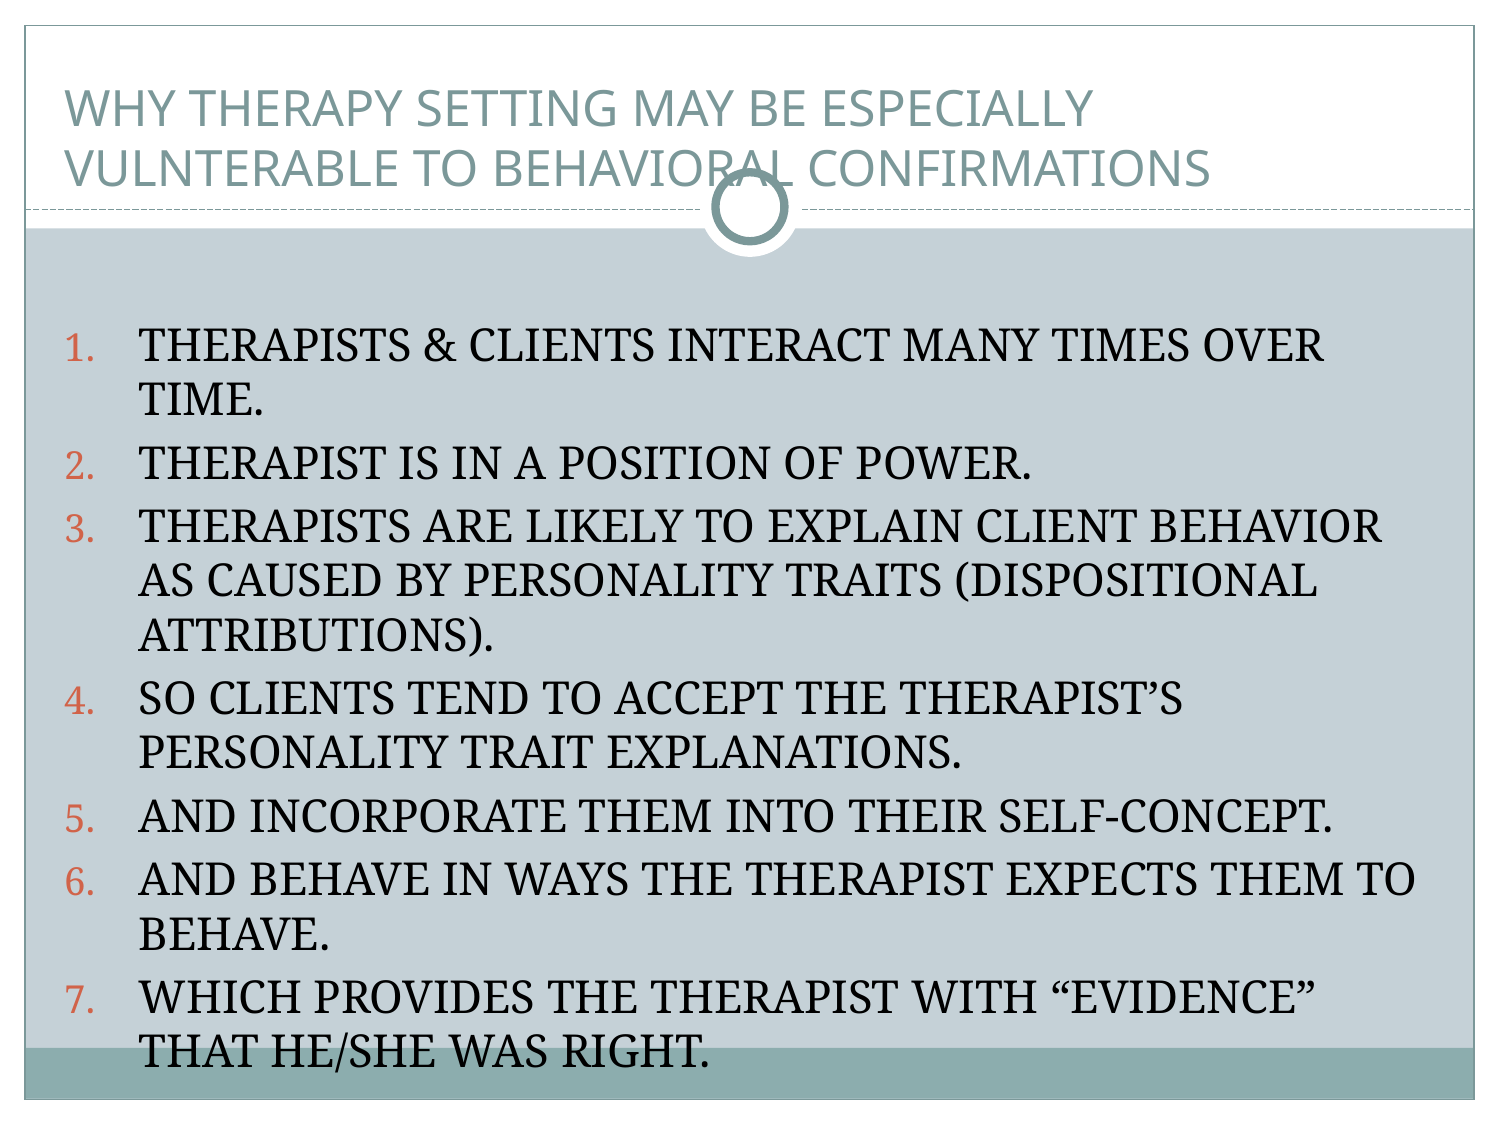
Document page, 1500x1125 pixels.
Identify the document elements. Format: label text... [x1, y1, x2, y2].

list THERAPISTS & CLIENTS INTERACT MANY TIMES OVER TIME. THERAPIST IS IN A POSITION OF POWER. THERAPISTS ARE LIKELY TO EXPLAIN CLIENT BEHAVIOR AS CAUSED BY PERSONALITY TRAITS (DISPOSITIONAL ATTRIBUTIONS). SO CLIENTS TEND TO ACCEPT THE THERAPIST’S PERSONALITY TRAIT EXPLANATIONS. AND INCORPORATE THEM INTO THEIR SELF-CONCEPT. AND BEHAVE IN WAYS THE THERAPIST EXPECTS THEM TO BEHAVE. WHICH PROVIDES THE THERAPIST WITH “EVIDENCE” THAT HE/SHE WAS RIGHT. [49, 245, 1450, 1092]
title WHY THERAPY SETTING MAY BE ESPECIALLY VULNTERABLE TO BEHAVIORAL CONFIRMATIONS [49, 37, 1450, 205]
